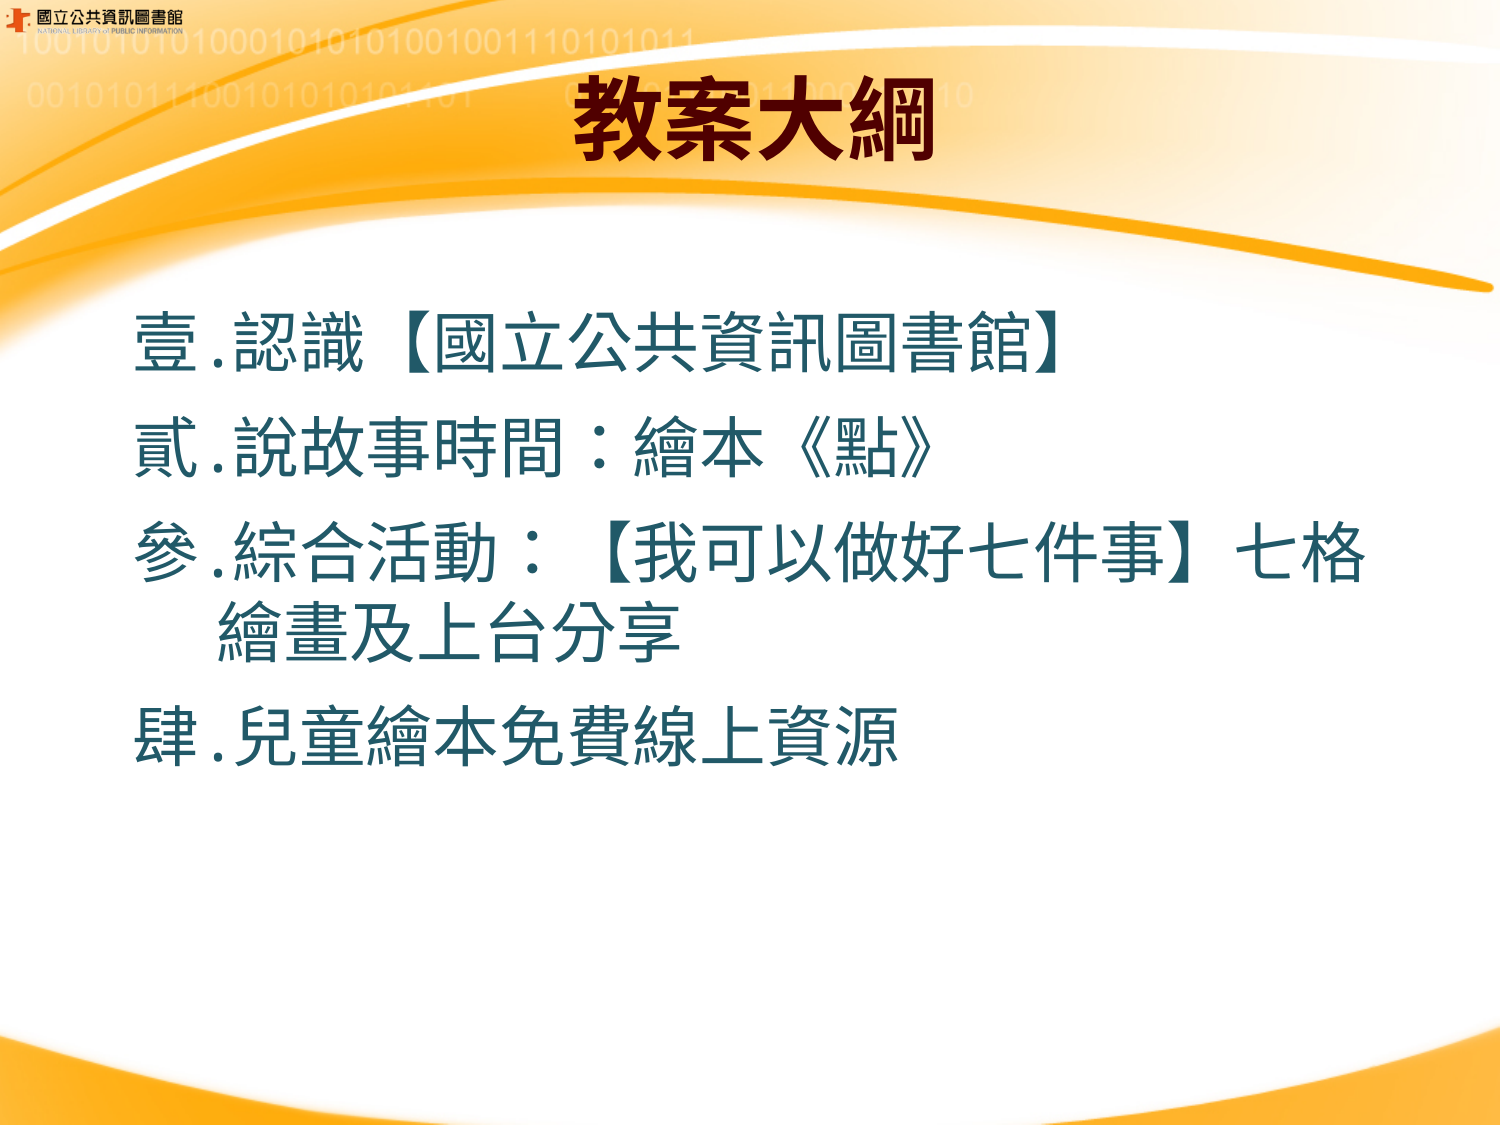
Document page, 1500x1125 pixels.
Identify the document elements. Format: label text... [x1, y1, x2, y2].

picture [0, 0, 1500, 1125]
list 認識【國立公共資訊圖書館】 說故事時間：繪本《點》 綜合活動：【我可以做好七件事】七格繪畫及上台分享 兒童繪本免費線上資源 [117, 292, 1395, 1005]
title 教案大綱 [117, 23, 1395, 211]
